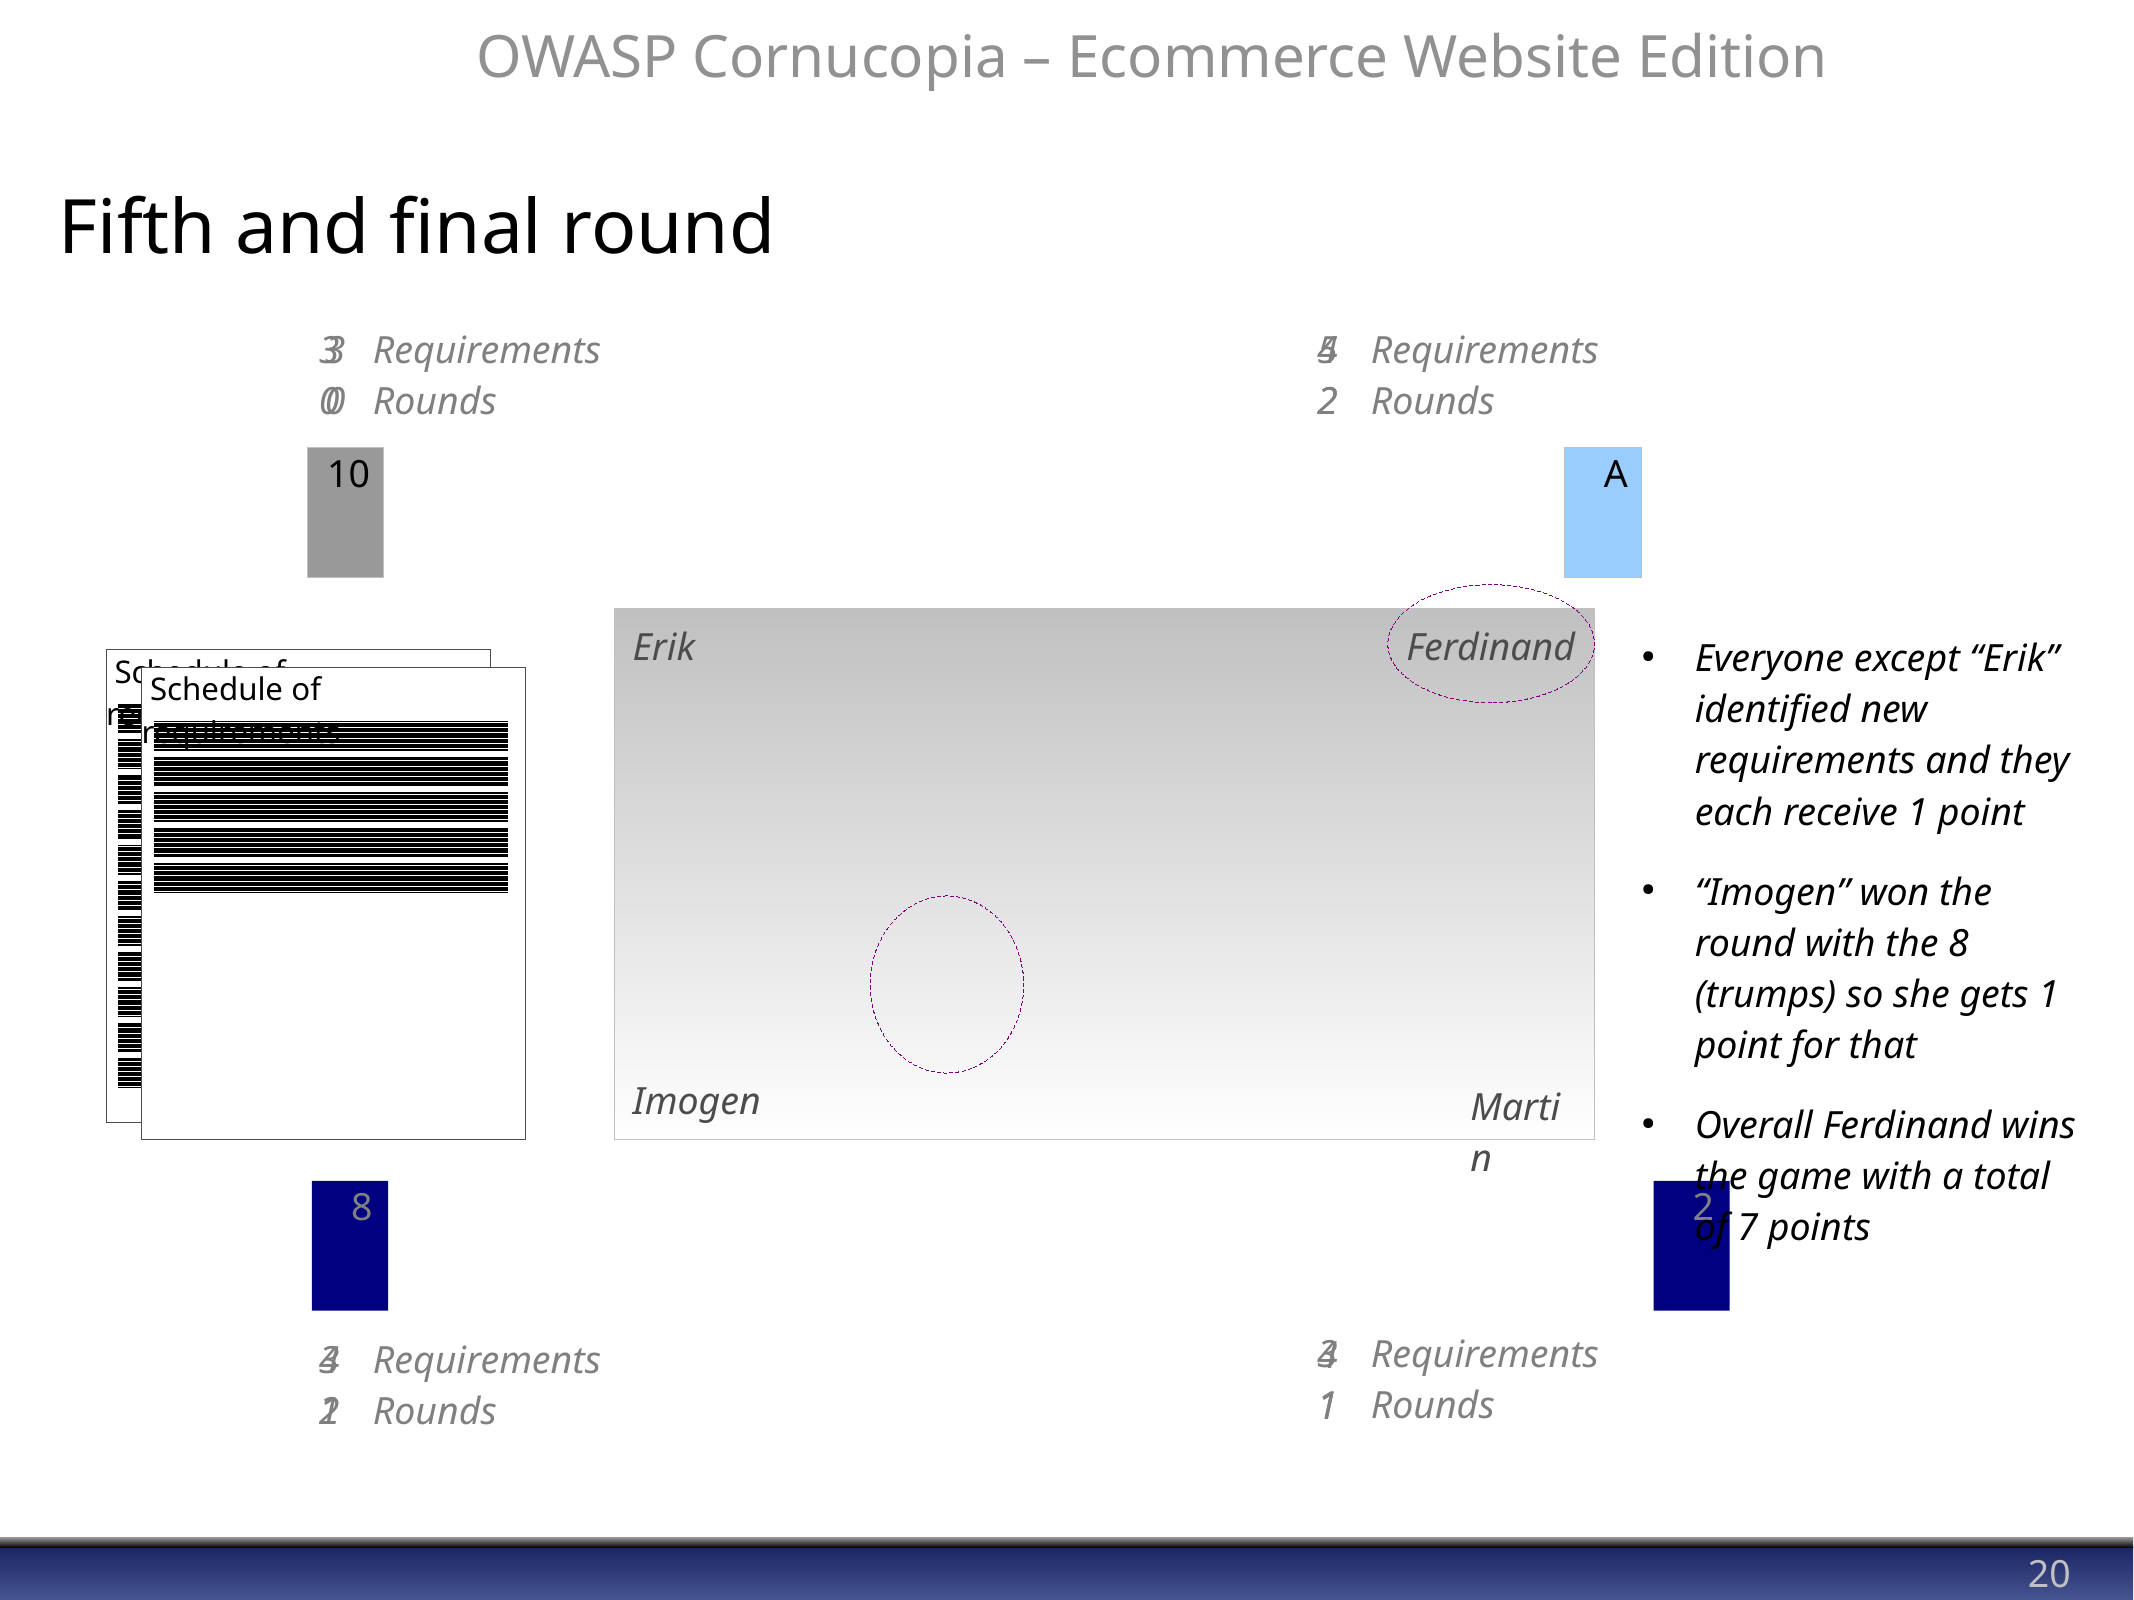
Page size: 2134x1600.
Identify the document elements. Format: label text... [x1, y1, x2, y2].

list A [1564, 447, 1642, 578]
list 2 [1653, 1182, 1730, 1311]
list 8 [311, 1180, 389, 1311]
list Requirements Rounds [1388, 1327, 1654, 1418]
list Requirements Rounds [384, 323, 656, 414]
list 10 [307, 447, 384, 578]
list [118, 986, 141, 1016]
list [153, 755, 508, 786]
list Requirements Rounds [378, 1333, 656, 1424]
list [118, 915, 141, 945]
list [118, 738, 141, 768]
list [153, 720, 508, 751]
list [118, 1021, 141, 1052]
list Martin [1470, 1080, 1576, 1141]
list Schedule of requirements [106, 649, 491, 1123]
list [614, 608, 1595, 1140]
list [118, 950, 141, 981]
list Ferdinand [1406, 620, 1607, 681]
list [118, 702, 141, 733]
list 4 1 [1316, 1328, 1388, 1419]
list Erik [632, 620, 739, 681]
list Requirements Rounds [1376, 323, 1654, 414]
list [153, 791, 508, 821]
list [153, 826, 508, 857]
list 3 0 [324, 323, 384, 414]
list [153, 862, 508, 892]
list [118, 879, 141, 910]
list [118, 844, 141, 875]
list [118, 809, 141, 839]
list Imogen [632, 1074, 798, 1135]
list 5 2 [1316, 323, 1376, 414]
list 3 0 [318, 323, 324, 414]
list [118, 773, 141, 804]
list 4 2 [318, 1333, 378, 1424]
list [118, 1057, 141, 1087]
list Schedule of requirements [141, 667, 526, 1140]
list Everyone except “Erik” identified new requirements and they each receive 1 point “Imogen” won the round with the 8 (trumps) so she gets 1 point for that Overall Ferdinand wins the game with a total of 7 points [1624, 631, 2093, 1182]
title Fifth and final round [58, 124, 2126, 325]
